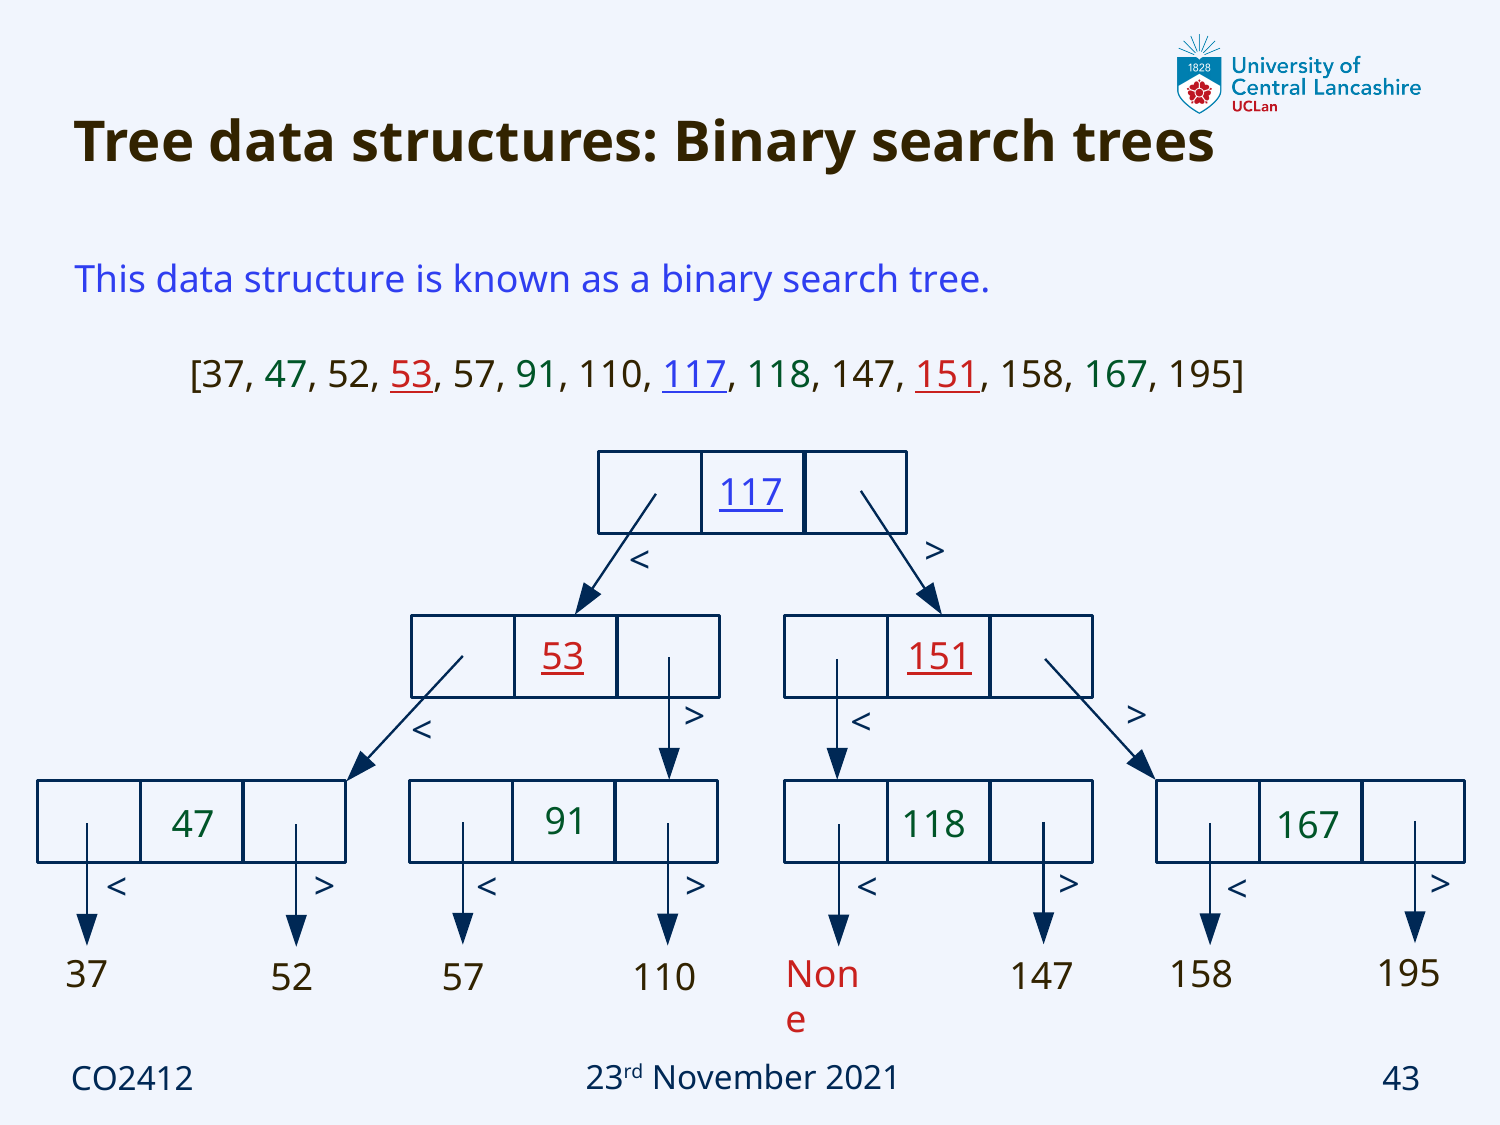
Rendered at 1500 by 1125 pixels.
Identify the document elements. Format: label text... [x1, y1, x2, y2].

text_box 147 [994, 944, 1090, 1005]
text_box 91 [528, 789, 604, 850]
text_box < [1199, 857, 1276, 918]
text_box < [829, 855, 905, 916]
text_box 52 [221, 945, 363, 1006]
text_box < [78, 855, 155, 916]
text_box 118 [886, 792, 986, 853]
text_box < [448, 855, 525, 916]
text_box 47 [155, 792, 231, 853]
title Tree data structures: Binary search trees [58, 54, 1500, 224]
text_box > [658, 854, 734, 915]
text_box > [1402, 852, 1479, 913]
text_box > [656, 684, 733, 745]
text_box 110 [617, 945, 713, 1006]
text_box 57 [392, 945, 534, 1006]
picture [1177, 34, 1421, 54]
text_box 117 [703, 460, 803, 521]
text_box 37 [49, 942, 125, 1003]
text_box 151 [892, 624, 992, 685]
text_box < [823, 690, 899, 751]
text_box This data structure is known as a binary search tree. [59, 240, 1435, 308]
text_box 195 [1361, 941, 1457, 1002]
text_box > [897, 519, 973, 580]
text_box > [1031, 852, 1107, 913]
text_box < [383, 698, 460, 759]
text_box < [601, 528, 678, 589]
text_box 167 [1261, 794, 1360, 854]
text_box None [770, 942, 896, 1003]
text_box > [1099, 683, 1175, 744]
text_box [37, 47, 52, 53, 57, 91, 110, 117, 118, 147, 151, 158, 167, 195] [148, 342, 1286, 403]
text_box > [286, 854, 363, 915]
text_box 53 [526, 624, 603, 685]
text_box 158 [1153, 942, 1249, 1003]
